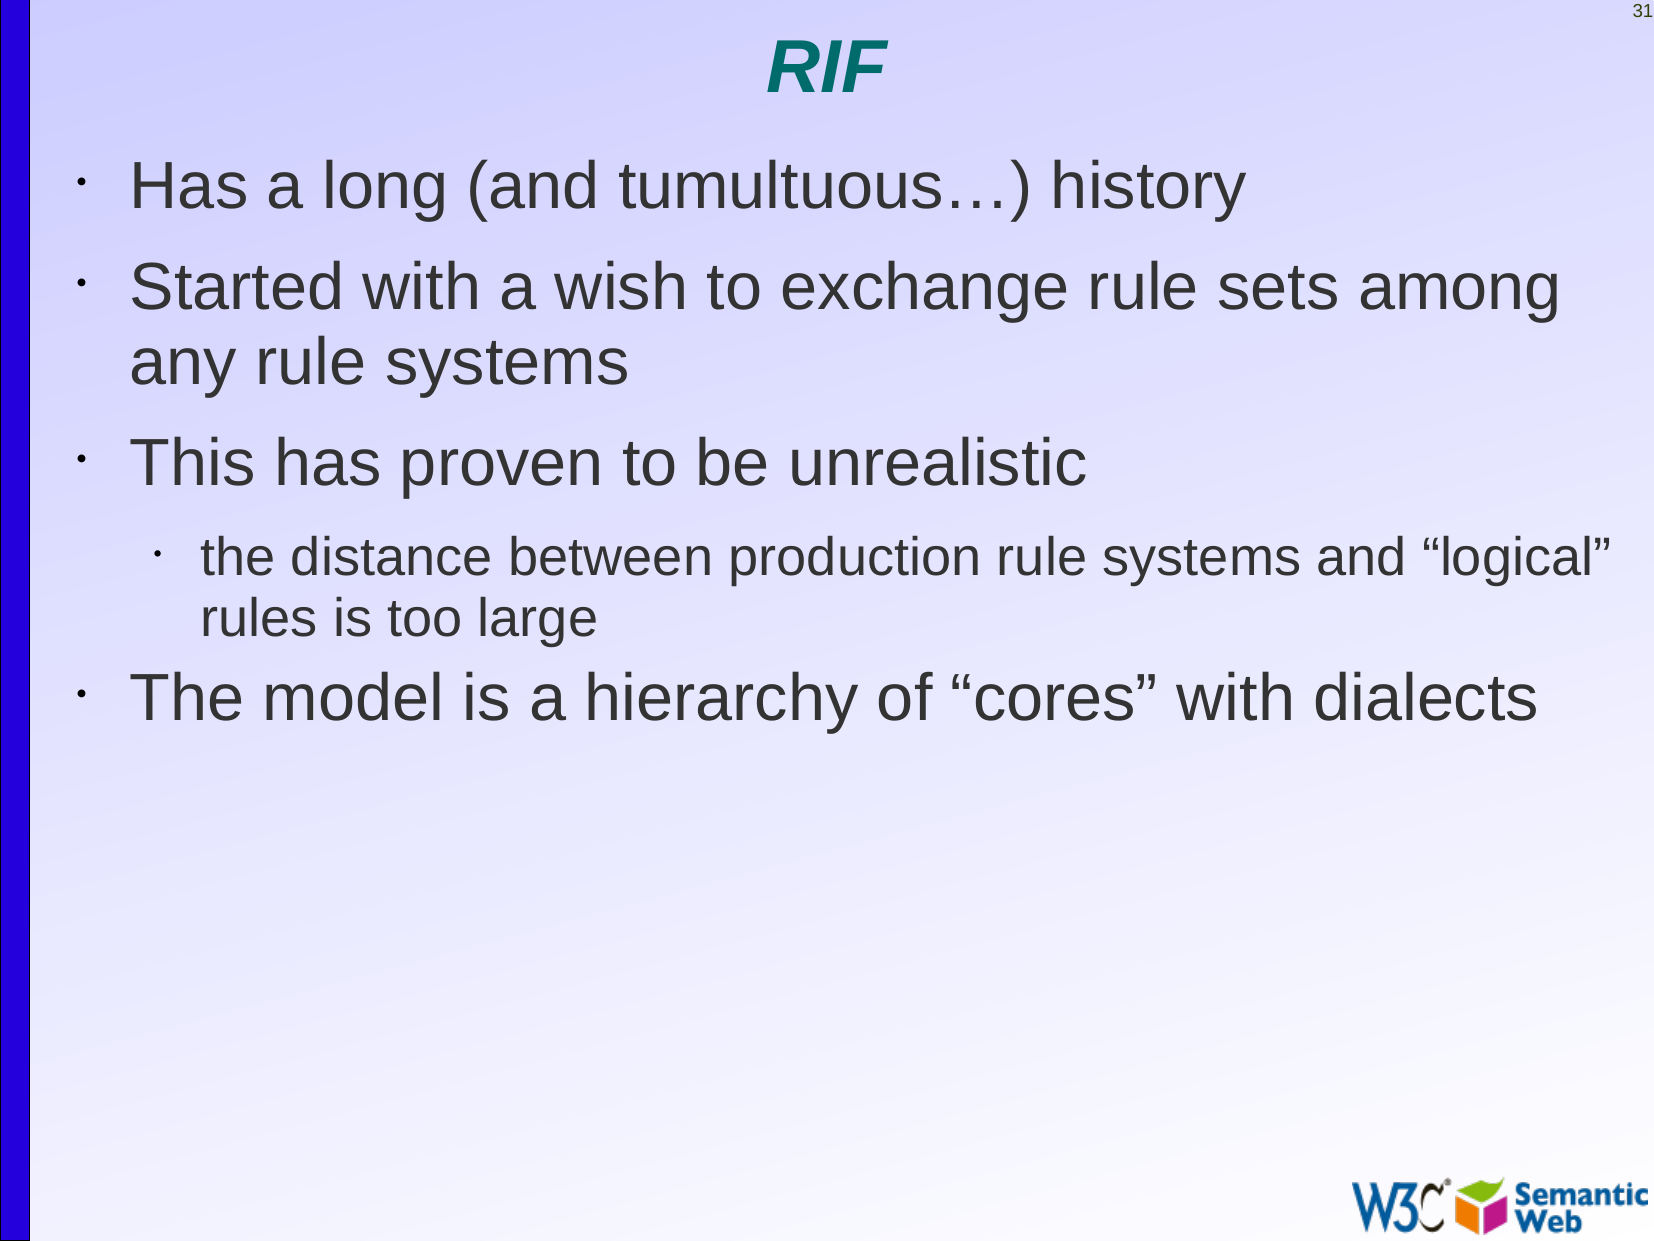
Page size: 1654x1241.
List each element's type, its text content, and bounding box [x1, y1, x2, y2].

title RIF [0, 5, 1654, 125]
list Has a long (and tumultuous…) history Started with a wish to exchange rule sets among any rule systems This has proven to be unrealistic the distance between production rule systems and “logical” rules is too large The model is a hierarchy of “cores” with dialects [59, 147, 1642, 1134]
picture [1352, 1175, 1648, 1235]
